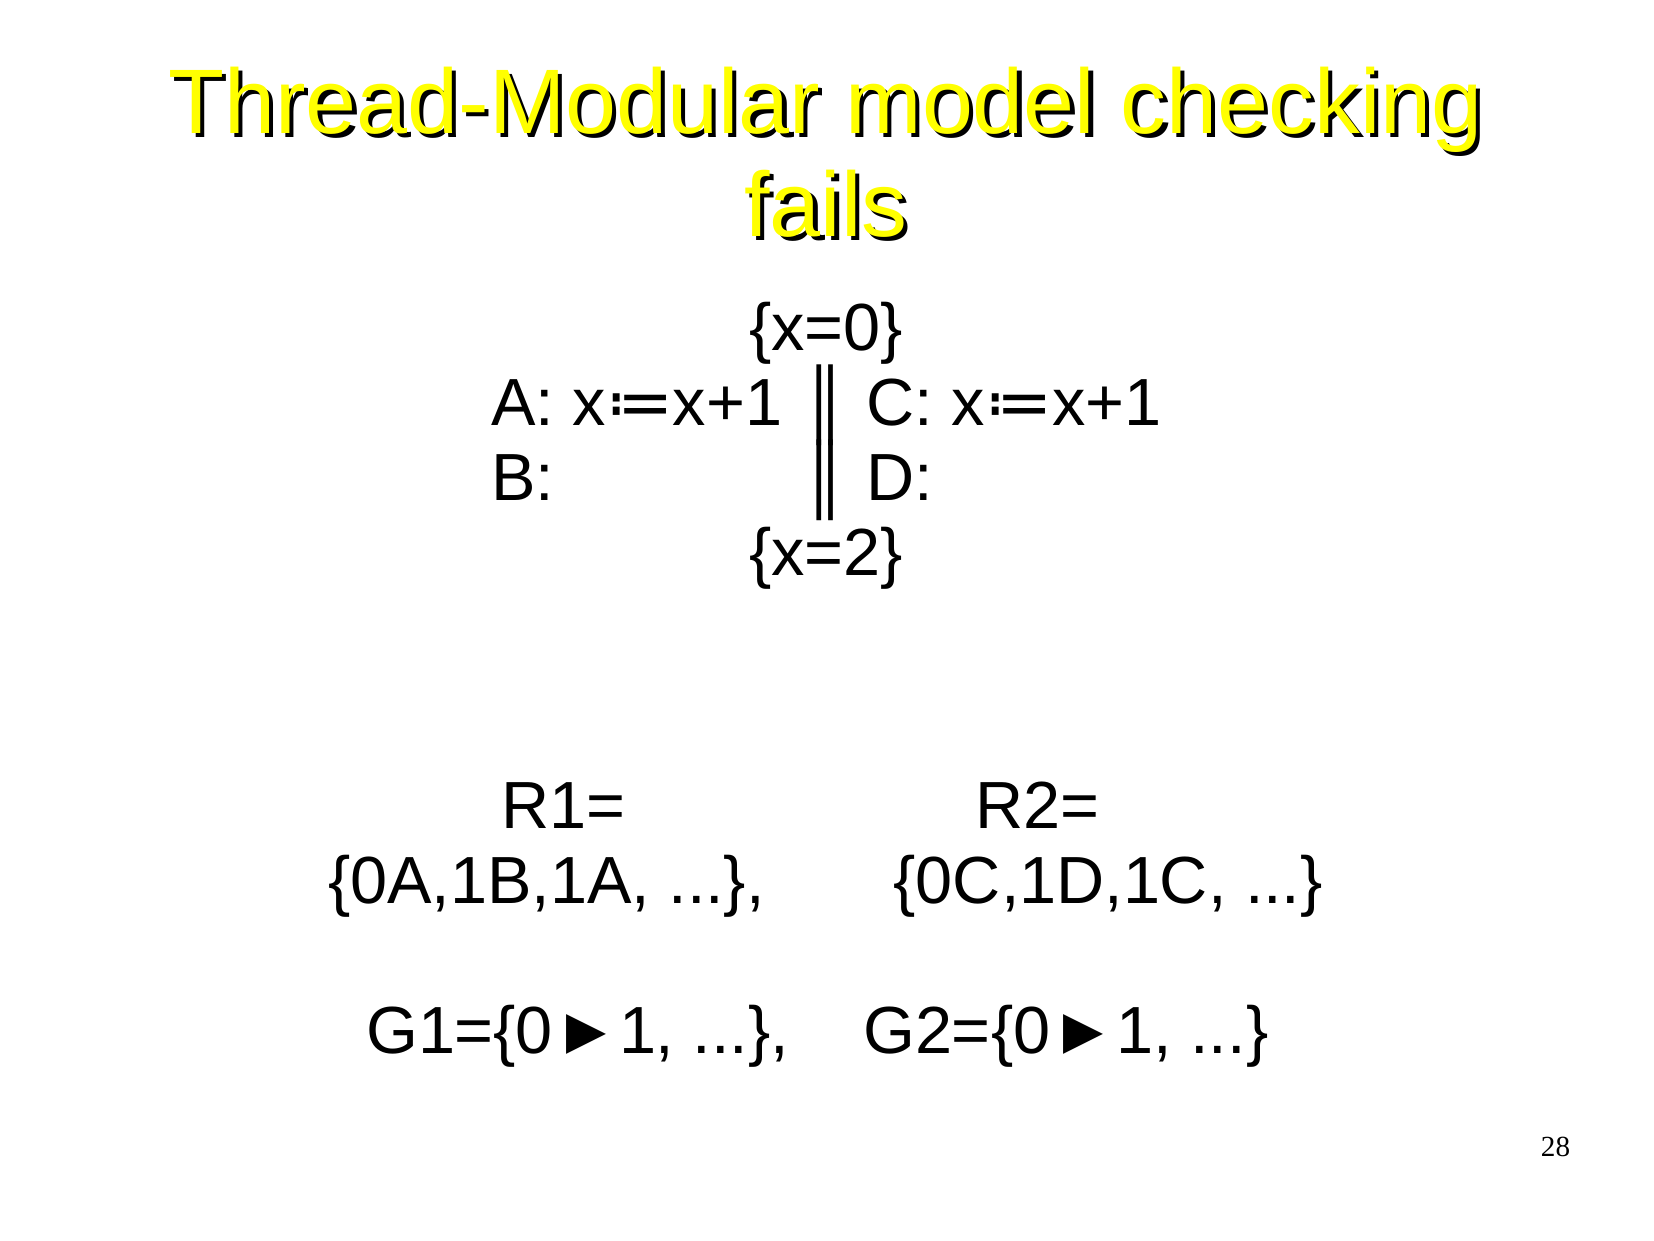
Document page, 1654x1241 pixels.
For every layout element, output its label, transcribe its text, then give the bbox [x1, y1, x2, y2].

list {x=0} A: x≔x+1 ║ C: x≔x+1 B: ║ D: {x=2} R1= R2= {0A,1B,1A, ...}, {0C,1D,1C, ...} G1={0►1, ...}, G2={0►1, ...} [82, 290, 1571, 1109]
title Thread-Modular model checking fails [82, 50, 1571, 256]
